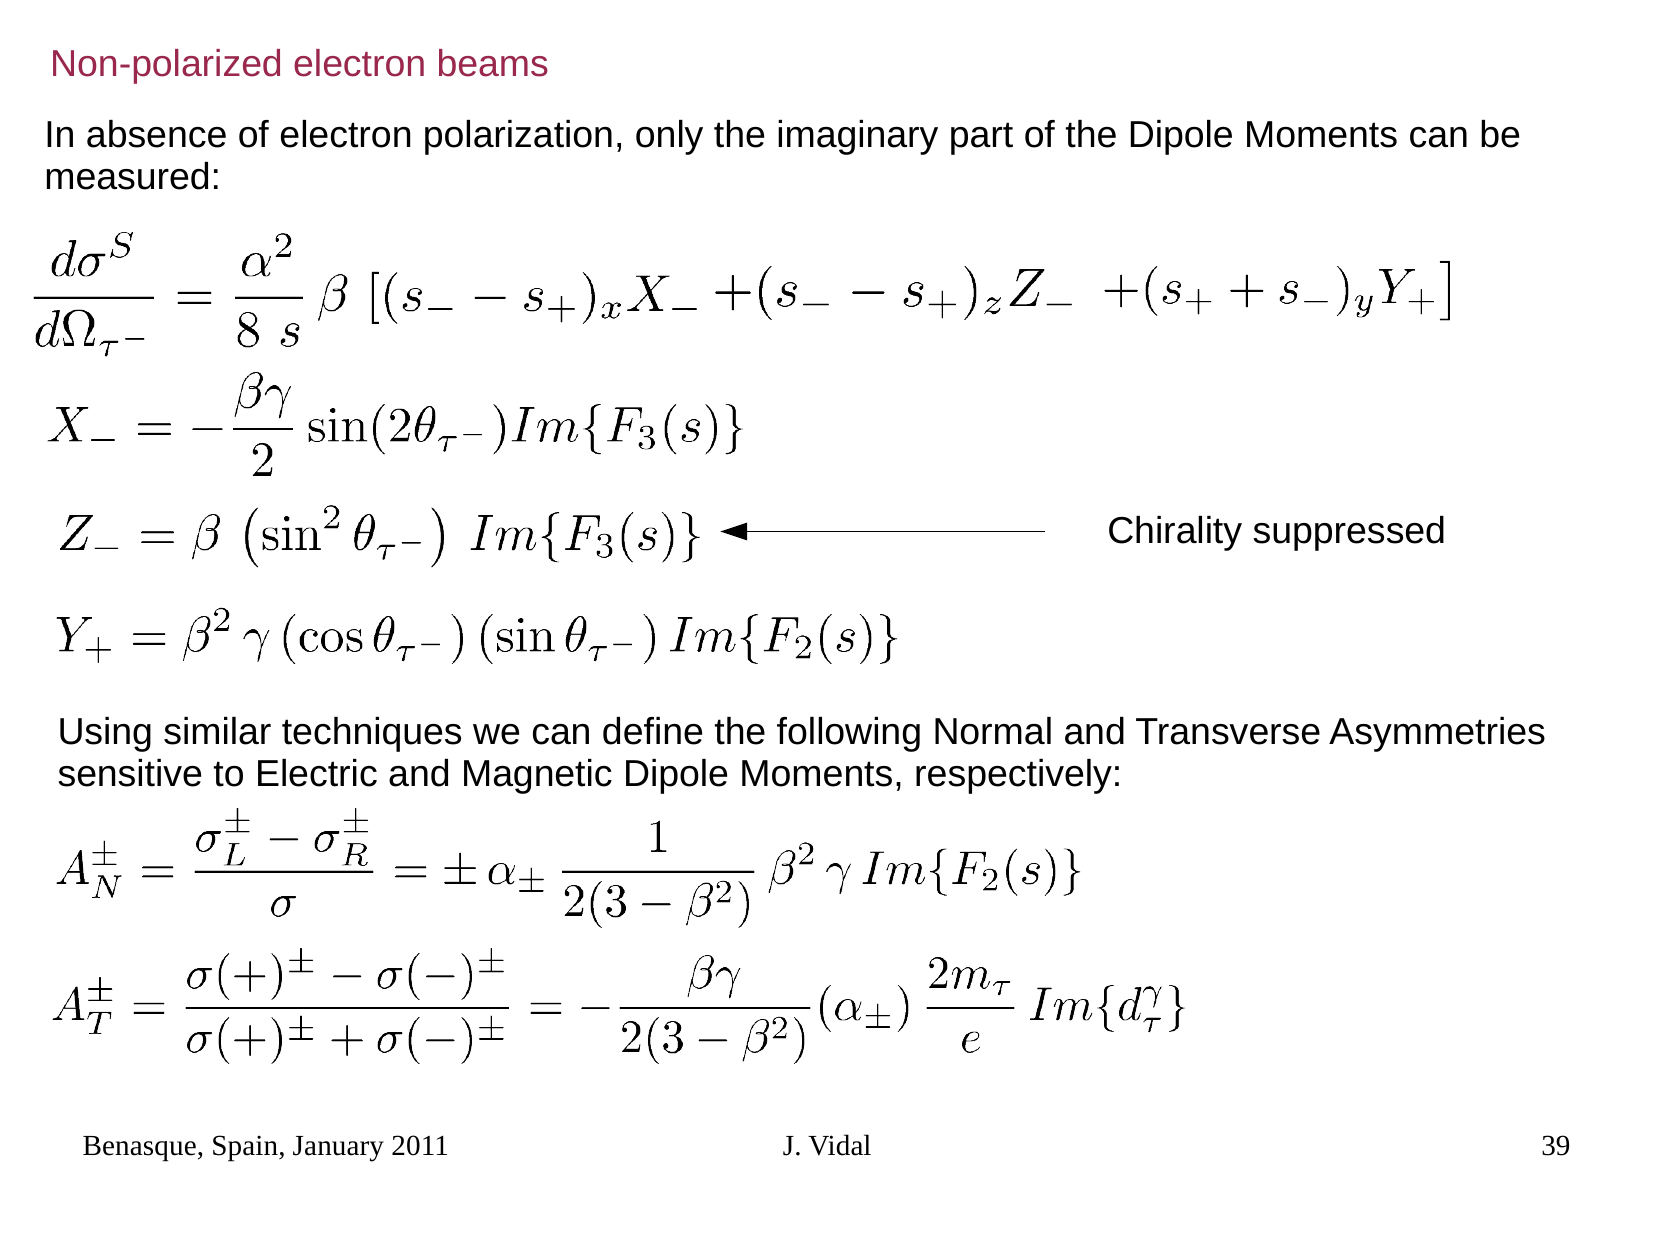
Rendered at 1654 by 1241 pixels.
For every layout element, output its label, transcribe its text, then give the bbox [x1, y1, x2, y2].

picture [53, 501, 715, 572]
text_box Chirality suppressed [1092, 501, 1477, 559]
picture [1098, 255, 1462, 325]
picture [51, 805, 1098, 933]
text_box Non-polarized electron beams [35, 35, 564, 93]
text_box Using similar techniques we can define the following Normal and Transverse Asymmetries sensitive to Electric and Magnetic Dipole Moments, respectively: [42, 702, 1625, 798]
picture [42, 368, 760, 479]
picture [29, 224, 1088, 359]
picture [51, 603, 915, 668]
picture [47, 946, 1204, 1070]
text_box In absence of electron polarization, only the imaginary part of the Dipole Moments can be measured: [29, 106, 1565, 206]
